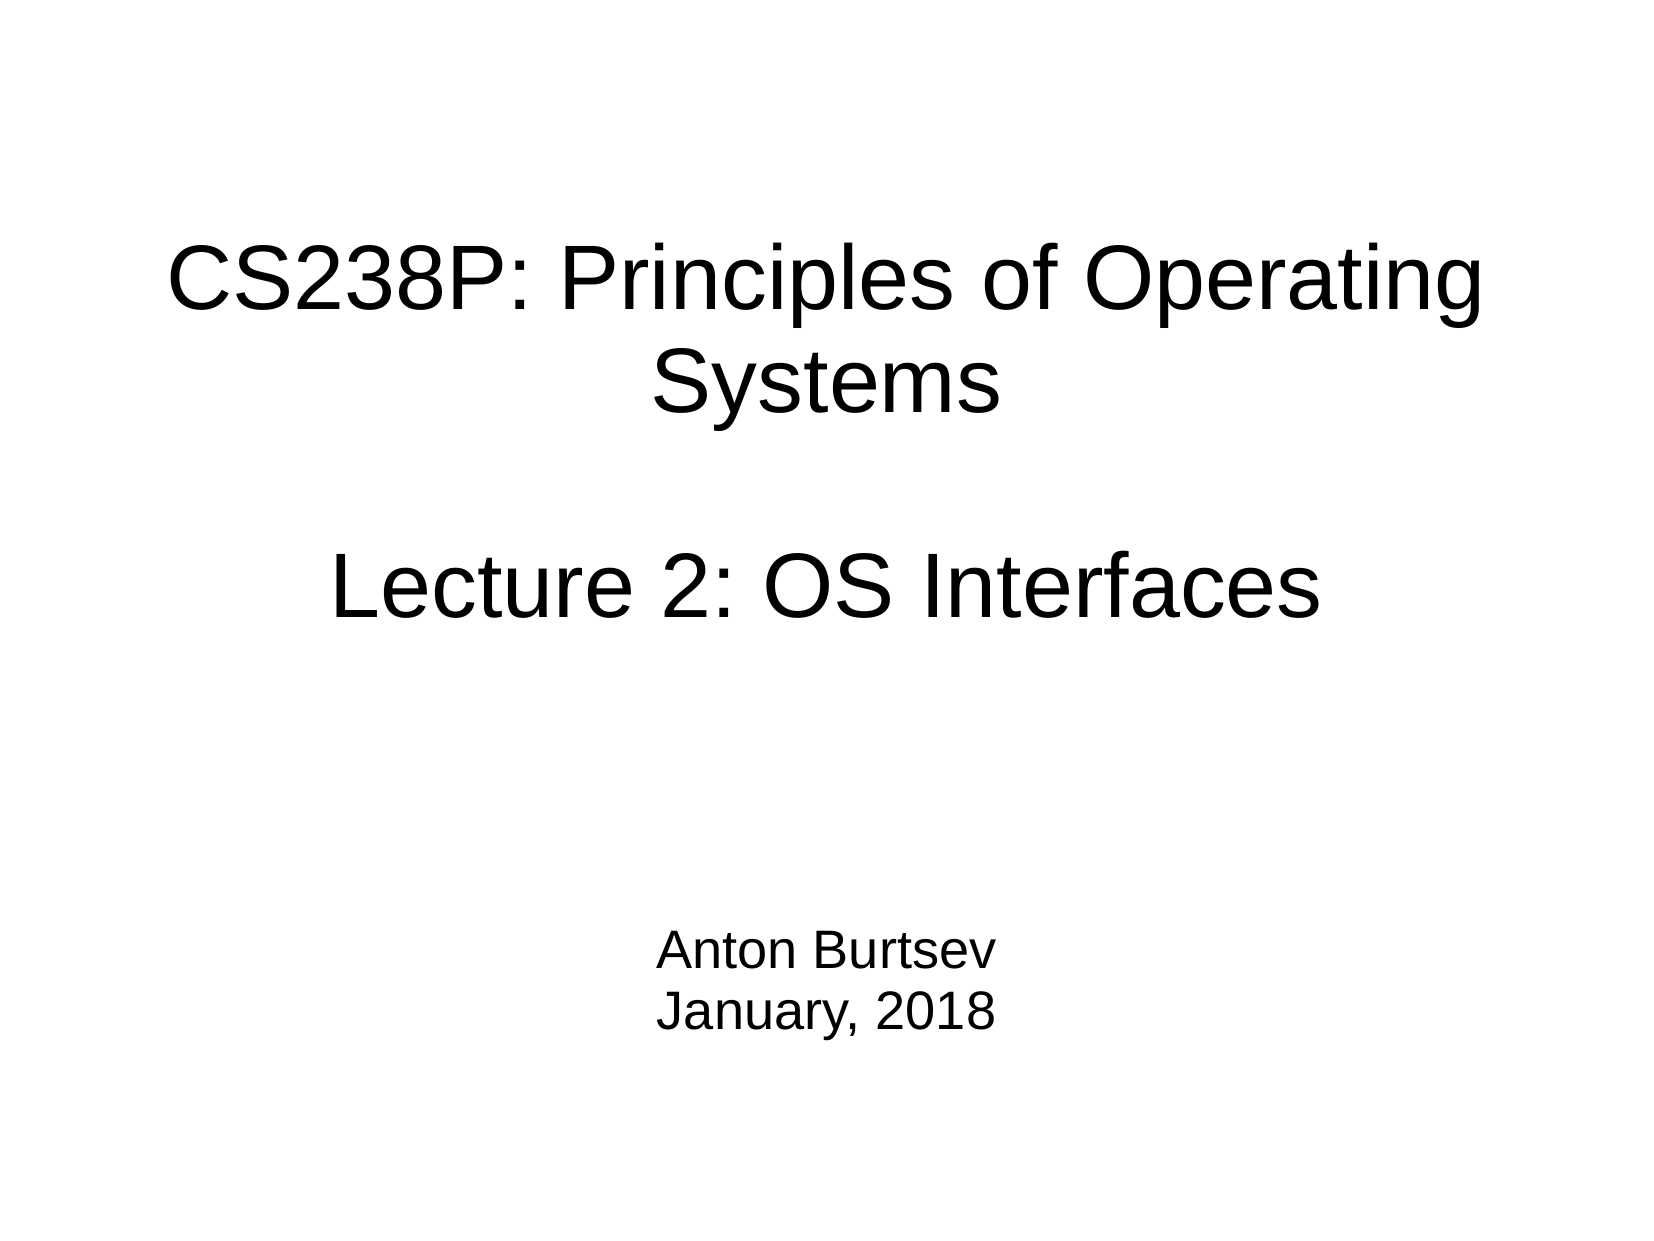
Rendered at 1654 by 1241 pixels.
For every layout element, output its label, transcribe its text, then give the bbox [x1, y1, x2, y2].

title CS238P: Principles of Operating Systems Lecture 2: OS Interfaces [82, 113, 1571, 637]
subtitle Anton Burtsev January, 2018 [82, 637, 1571, 1109]
